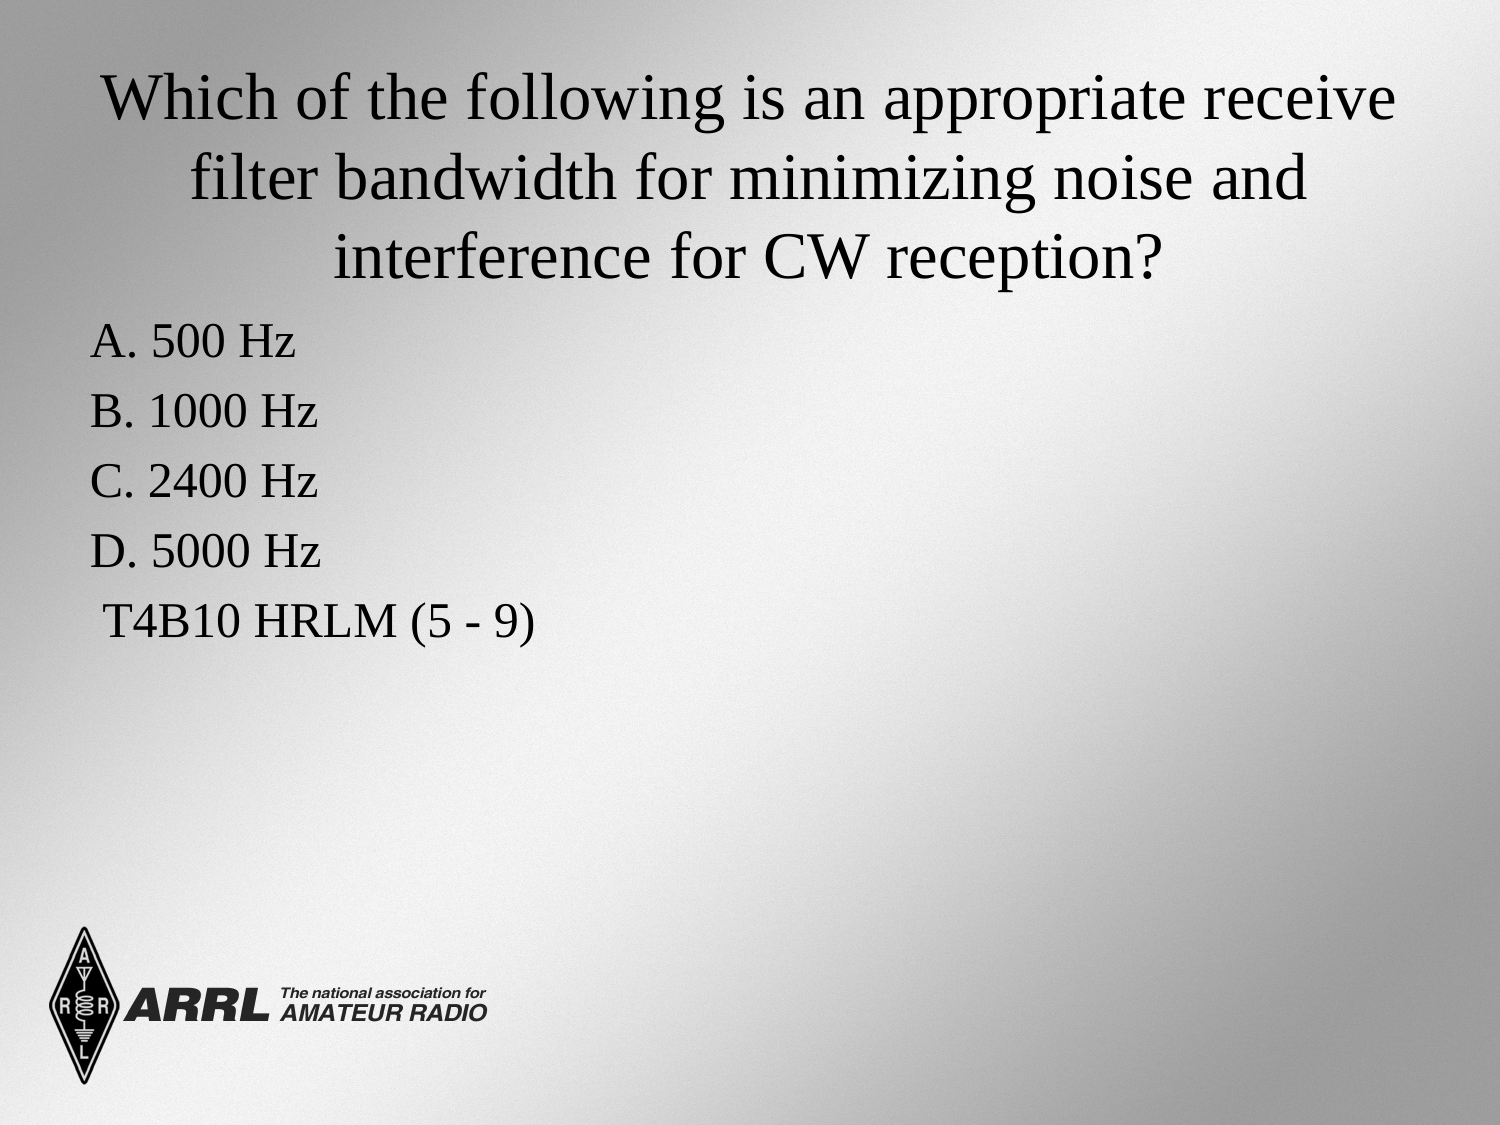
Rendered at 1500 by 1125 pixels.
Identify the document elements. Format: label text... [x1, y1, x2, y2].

title Which of the following is an appropriate receive filter bandwidth for minimizing noise and interference for CW reception? [75, 45, 1425, 233]
list A. 500 Hz B. 1000 Hz C. 2400 Hz D. 5000 Hz T4B10 HRLM (5 - 9) [75, 299, 1425, 1005]
picture [0, 0, 1500, 1125]
